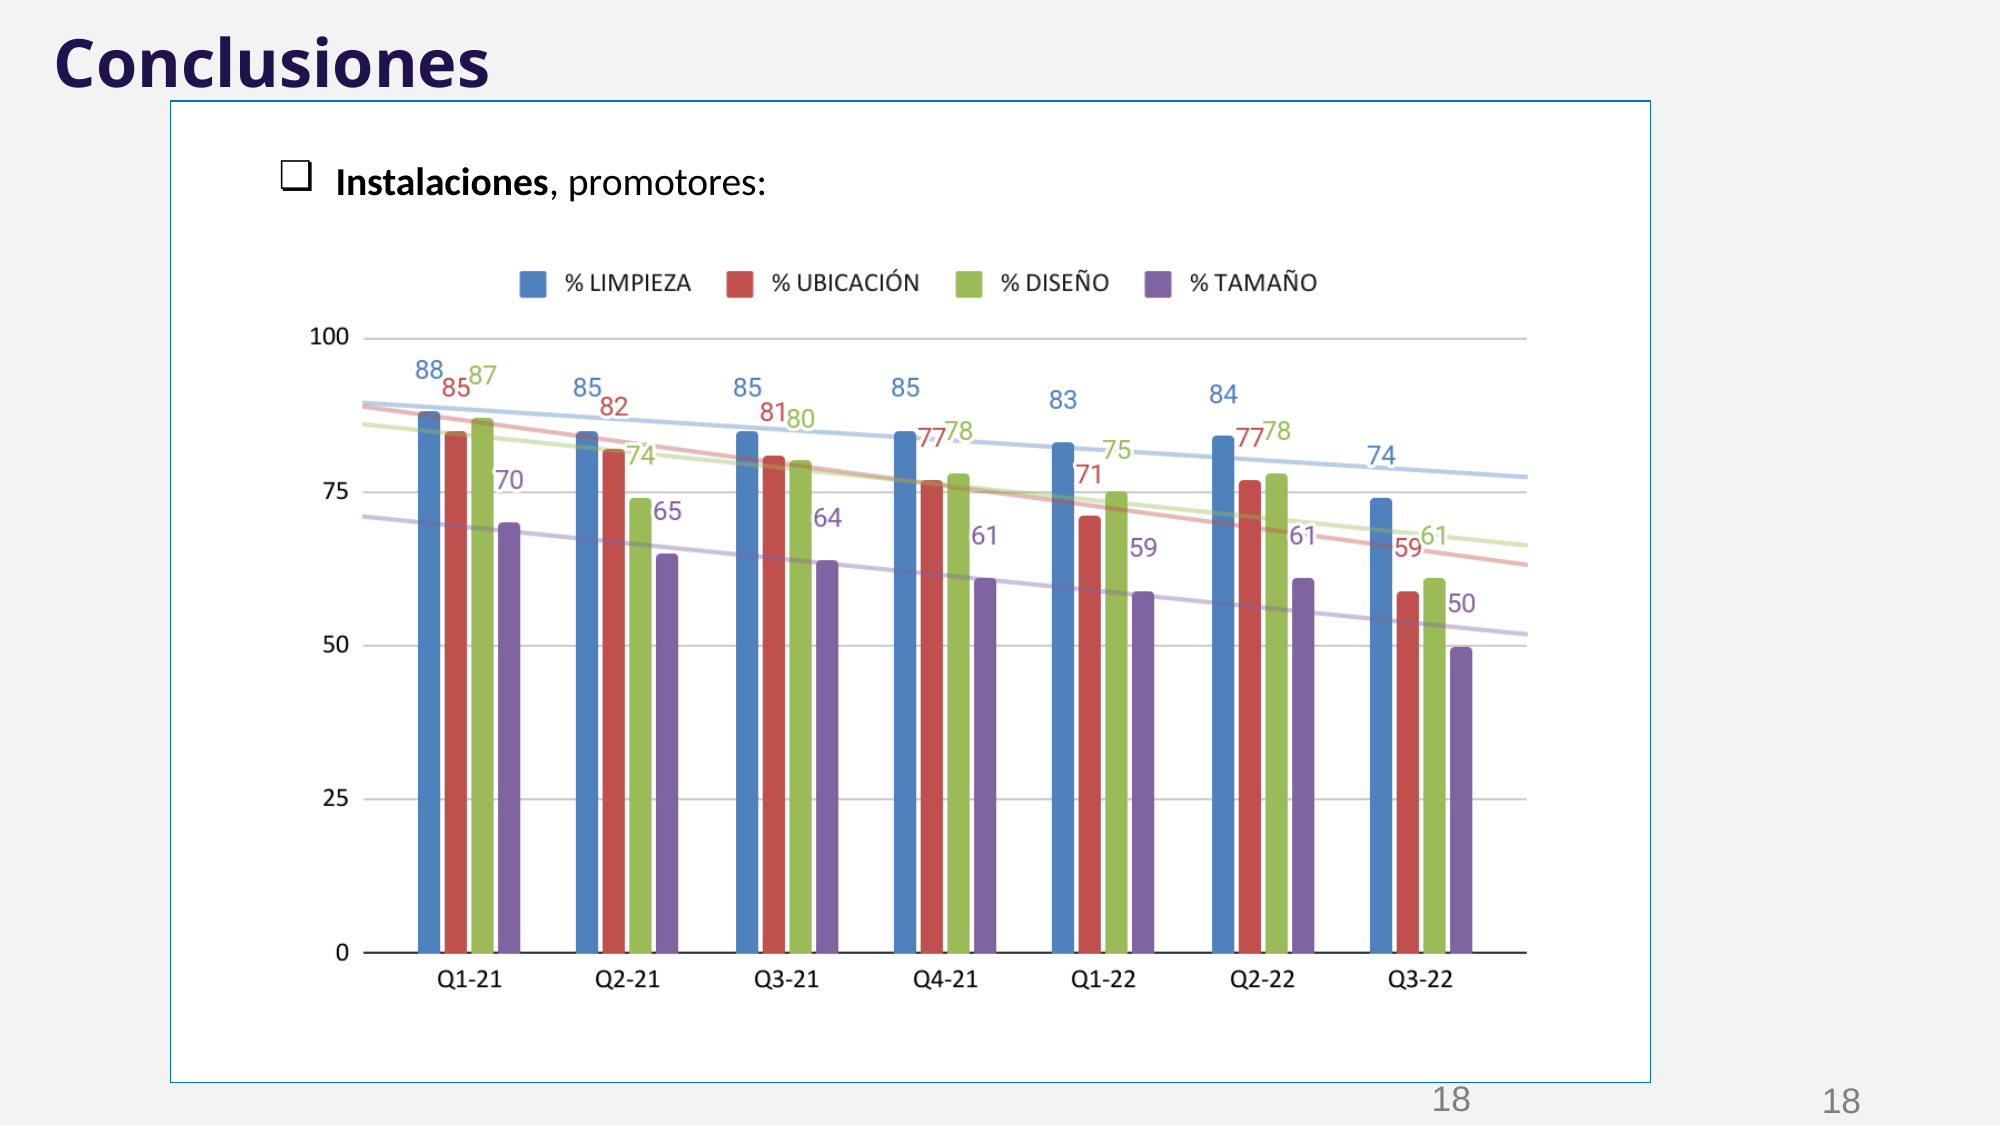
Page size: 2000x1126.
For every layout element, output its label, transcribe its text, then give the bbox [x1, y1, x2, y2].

picture [269, 231, 1568, 1034]
text_box <number> [1413, 1067, 1881, 1126]
text_box Instalaciones, promotores: [170, 100, 1651, 1083]
text_box Conclusiones [53, 0, 1946, 124]
